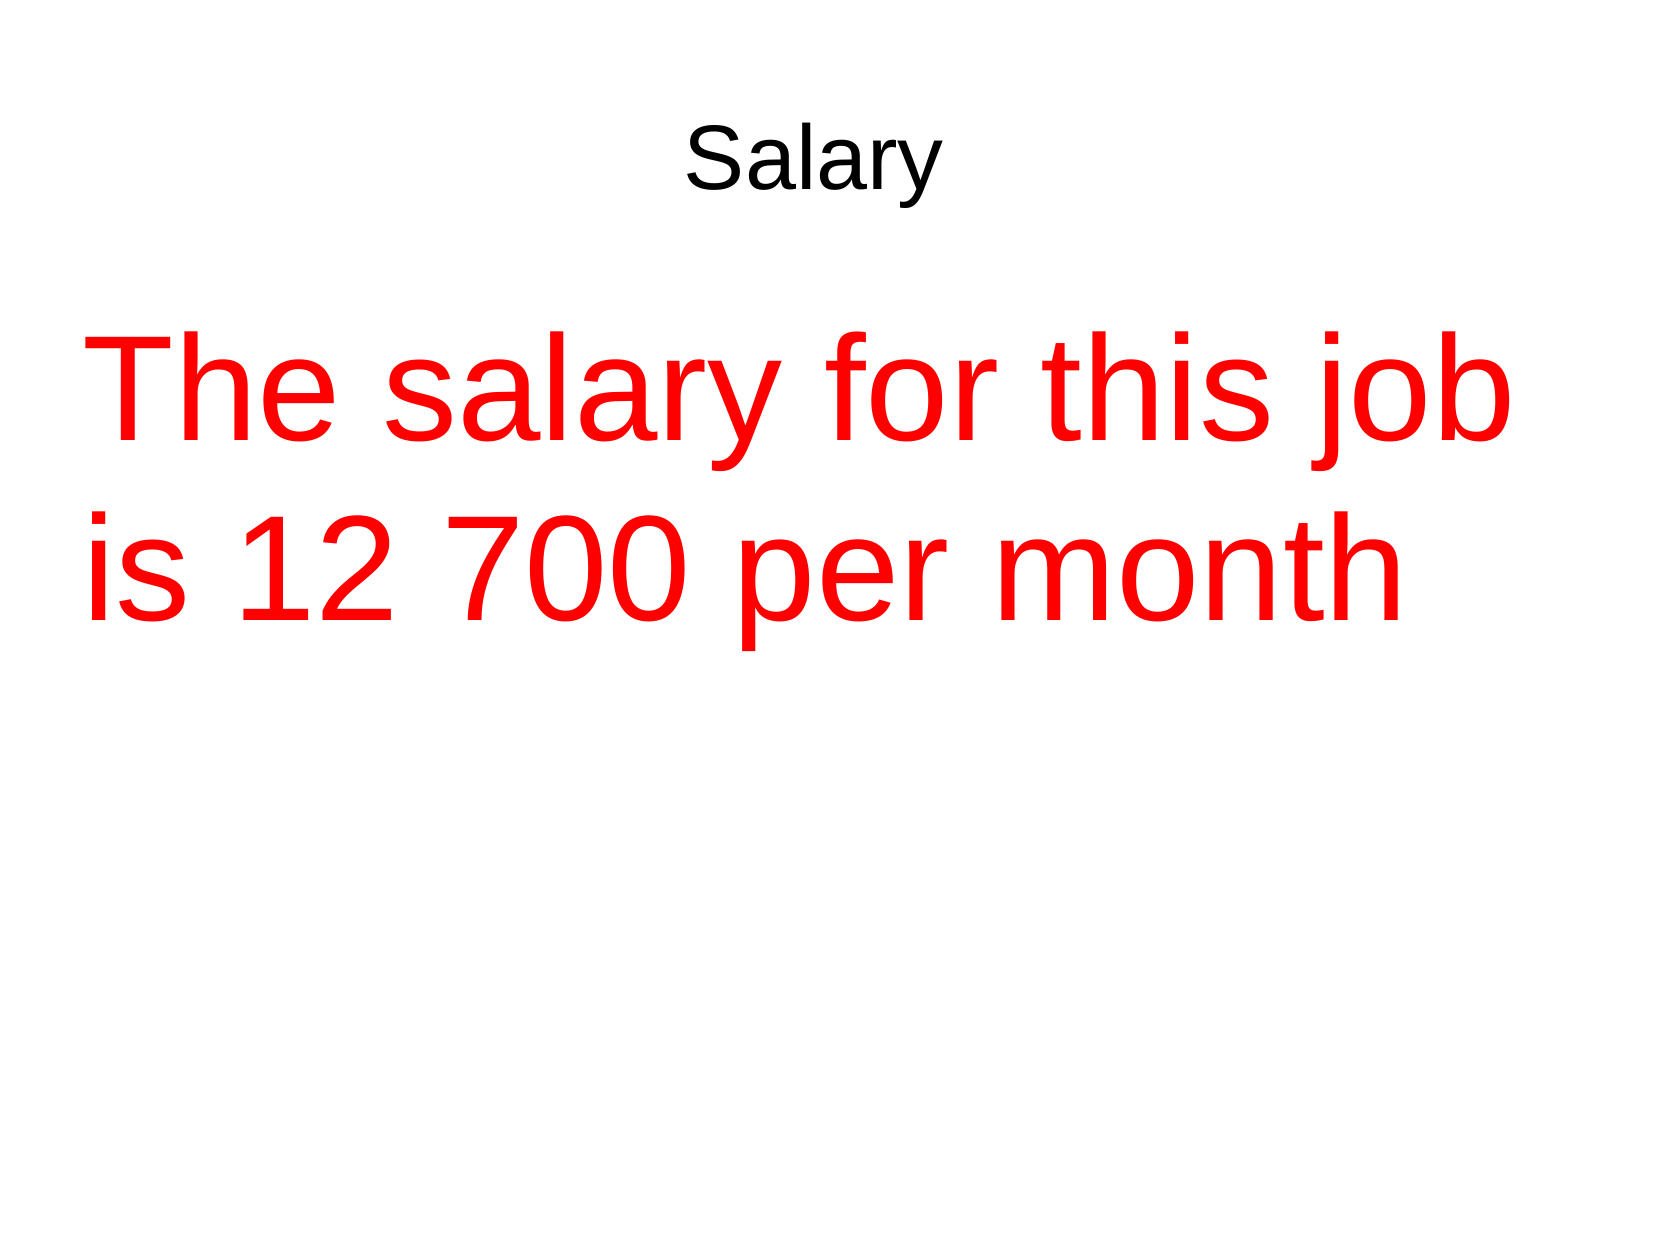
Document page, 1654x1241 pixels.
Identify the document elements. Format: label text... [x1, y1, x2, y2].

list The salary for this job is 12 700 per month [82, 290, 1571, 1109]
title Salary [82, 49, 1571, 257]
